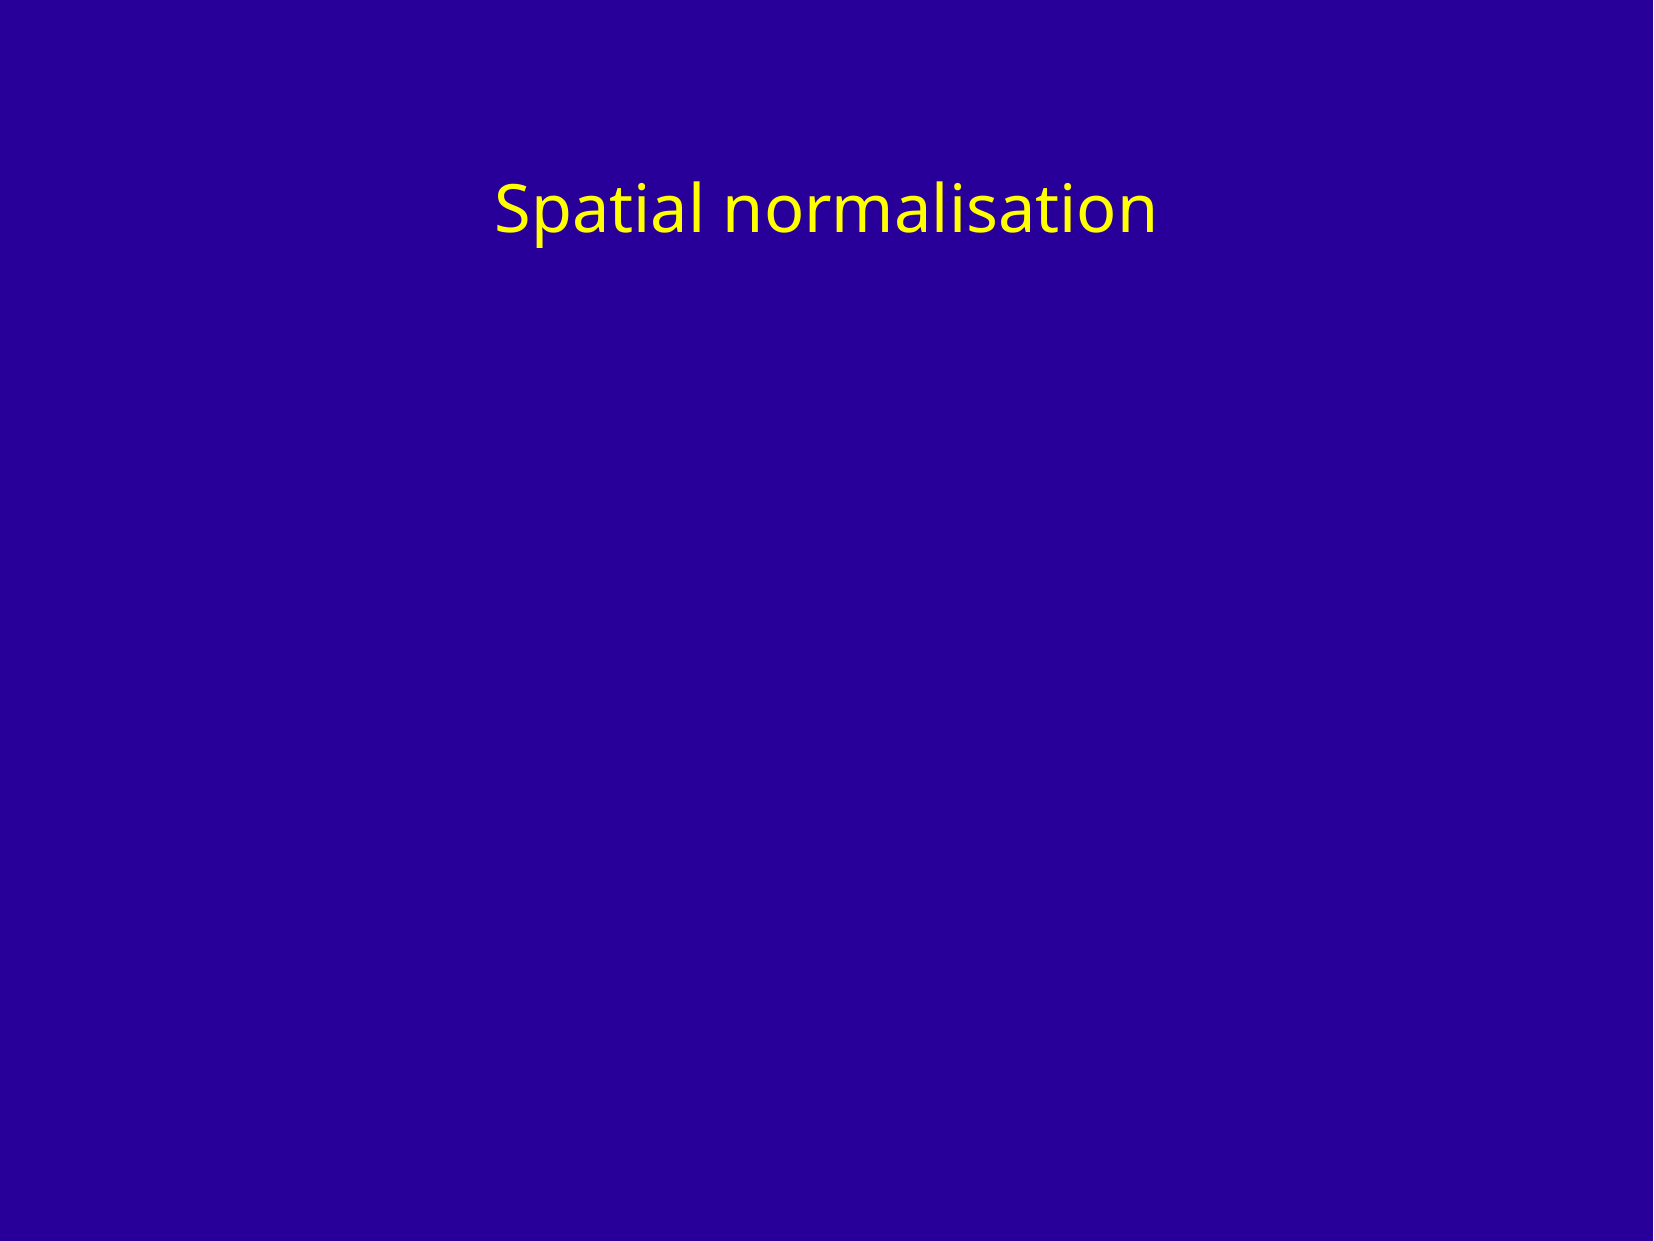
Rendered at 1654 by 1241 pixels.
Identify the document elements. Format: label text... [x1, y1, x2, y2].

title Spatial normalisation [121, 102, 1533, 311]
